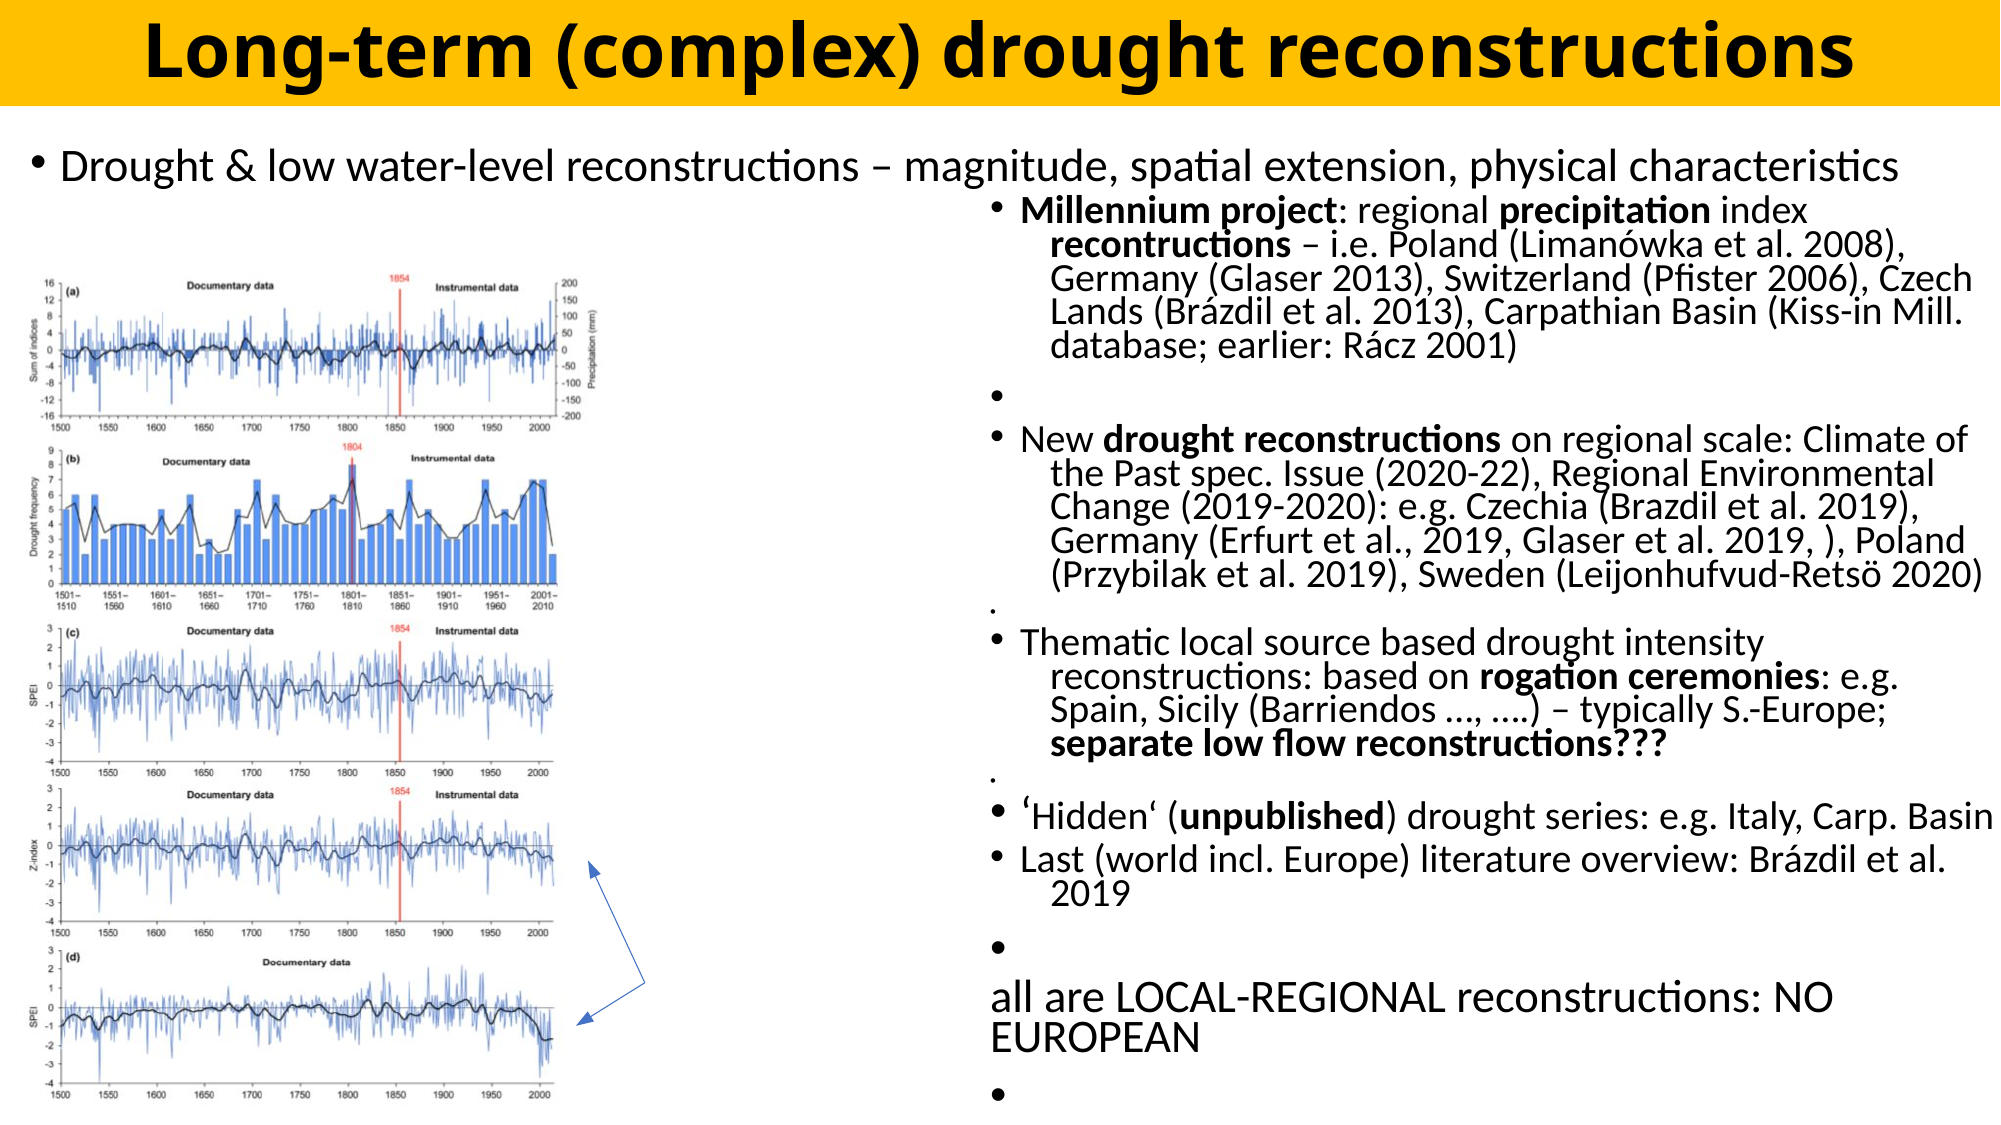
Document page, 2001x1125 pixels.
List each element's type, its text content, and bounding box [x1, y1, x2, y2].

picture [15, 258, 607, 1113]
list Drought & low water-level reconstructions – magnitude, spatial extension, physical characteristics Millennium project: regional precipitation index recontructions – i.e. Poland (Limanówka et al. 2008), Germany (Glaser 2013), Switzerland (Pfister 2006), Czech Lands (Brázdil et al. 2013), Carpathian Basin (Kiss-in Mill. database; earlier: Rácz 2001) New drought reconstructions on regional scale: Climate of the Past spec. Issue (2020-22), Regional Environmental Change (2019-2020): e.g. Czechia (Brazdil et al. 2019), Germany (Erfurt et al., 2019, Glaser et al. 2019, ), Poland (Przybilak et al. 2019), Sweden (Leijonhufvud-Retsö 2020) Thematic local source based drought intensity reconstructions: based on rogation ceremonies: e.g. Spain, Sicily (Barriendos …, ….) – typically S.-Europe; separate low flow reconstructions??? ‘Hidden‘ (unpublished) drought series: e.g. Italy, Carp. Basin Last (world incl. Europe) literature overview: Brázdil et al. 2019 all are LOCAL-REGIONAL reconstructions: NO EUROPEAN [15, 142, 2000, 1125]
title Long-term (complex) drought reconstructions [0, 0, 2000, 107]
